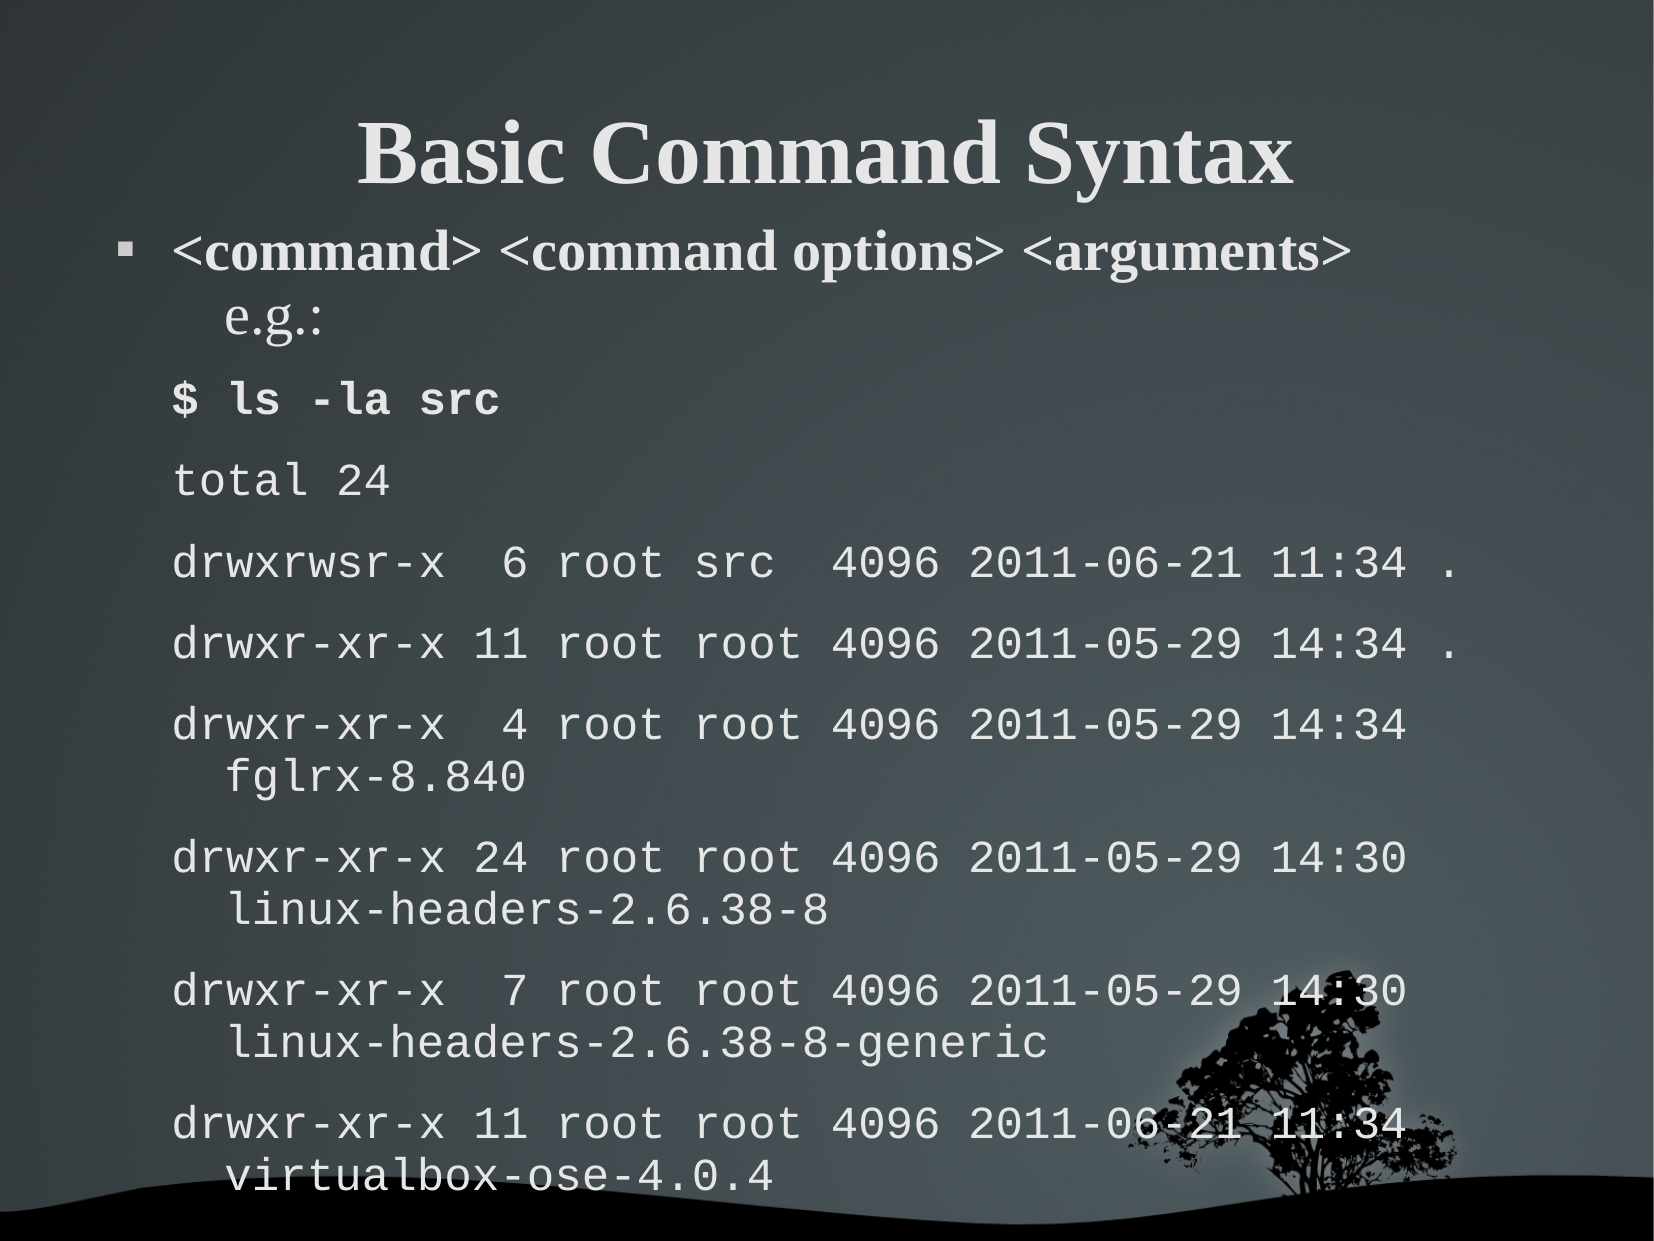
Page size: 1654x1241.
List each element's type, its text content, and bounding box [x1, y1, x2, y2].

list <command> <command options> <arguments> e.g.: $ ls -la src total 24 drwxrwsr-x 6 root src 4096 2011-06-21 11:34 . drwxr-xr-x 11 root root 4096 2011-05-29 14:34 . drwxr-xr-x 4 root root 4096 2011-05-29 14:34 fglrx-8.840 drwxr-xr-x 24 root root 4096 2011-05-29 14:30 linux-headers-2.6.38-8 drwxr-xr-x 7 root root 4096 2011-05-29 14:30 linux-headers-2.6.38-8-generic drwxr-xr-x 11 root root 4096 2011-06-21 11:34 virtualbox-ose-4.0.4 [82, 217, 1571, 1238]
title Basic Command Syntax [82, 49, 1571, 217]
picture [0, 0, 1654, 1241]
